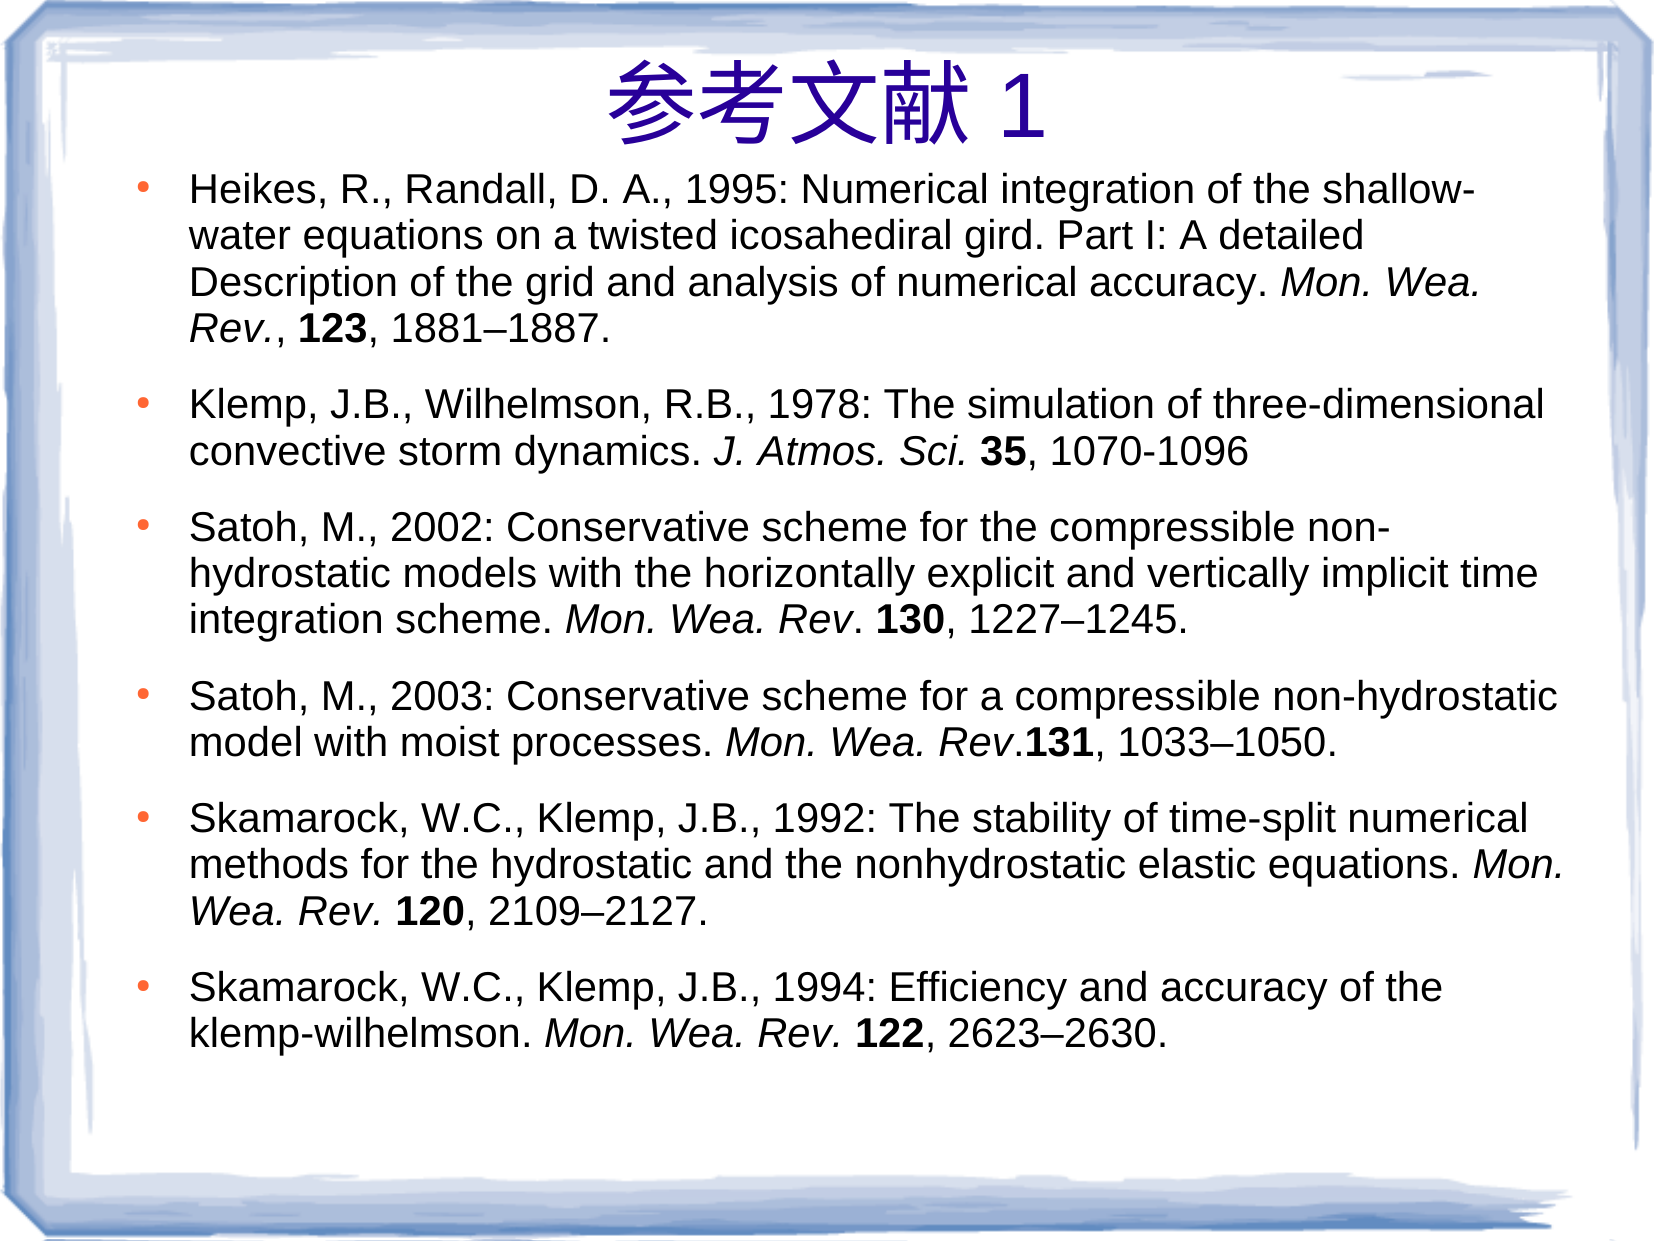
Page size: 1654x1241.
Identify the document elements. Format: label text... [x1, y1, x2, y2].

title 参考文献1 [82, 47, 1571, 156]
picture [0, 0, 1654, 1241]
list Heikes, R., Randall, D. A., 1995: Numerical integration of the shallow-water equations on a twisted icosahediral gird. Part I: A detailed Description of the grid and analysis of numerical accuracy. Mon. Wea. Rev., 123, 1881–1887. Klemp, J.B., Wilhelmson, R.B., 1978: The simulation of three-dimensional convective storm dynamics. J. Atmos. Sci. 35, 1070-1096 Satoh, M., 2002: Conservative scheme for the compressible non-hydrostatic models with the horizontally explicit and vertically implicit time integration scheme. Mon. Wea. Rev. 130, 1227–1245. Satoh, M., 2003: Conservative scheme for a compressible non-hydrostatic model with moist processes. Mon. Wea. Rev.131, 1033–1050. Skamarock, W.C., Klemp, J.B., 1992: The stability of time-split numerical methods for the hydrostatic and the nonhydrostatic elastic equations. Mon. Wea. Rev. 120, 2109–2127. Skamarock, W.C., Klemp, J.B., 1994: Efficiency and accuracy of the klemp-wilhelmson. Mon. Wea. Rev. 122, 2623–2630. [118, 165, 1571, 1133]
